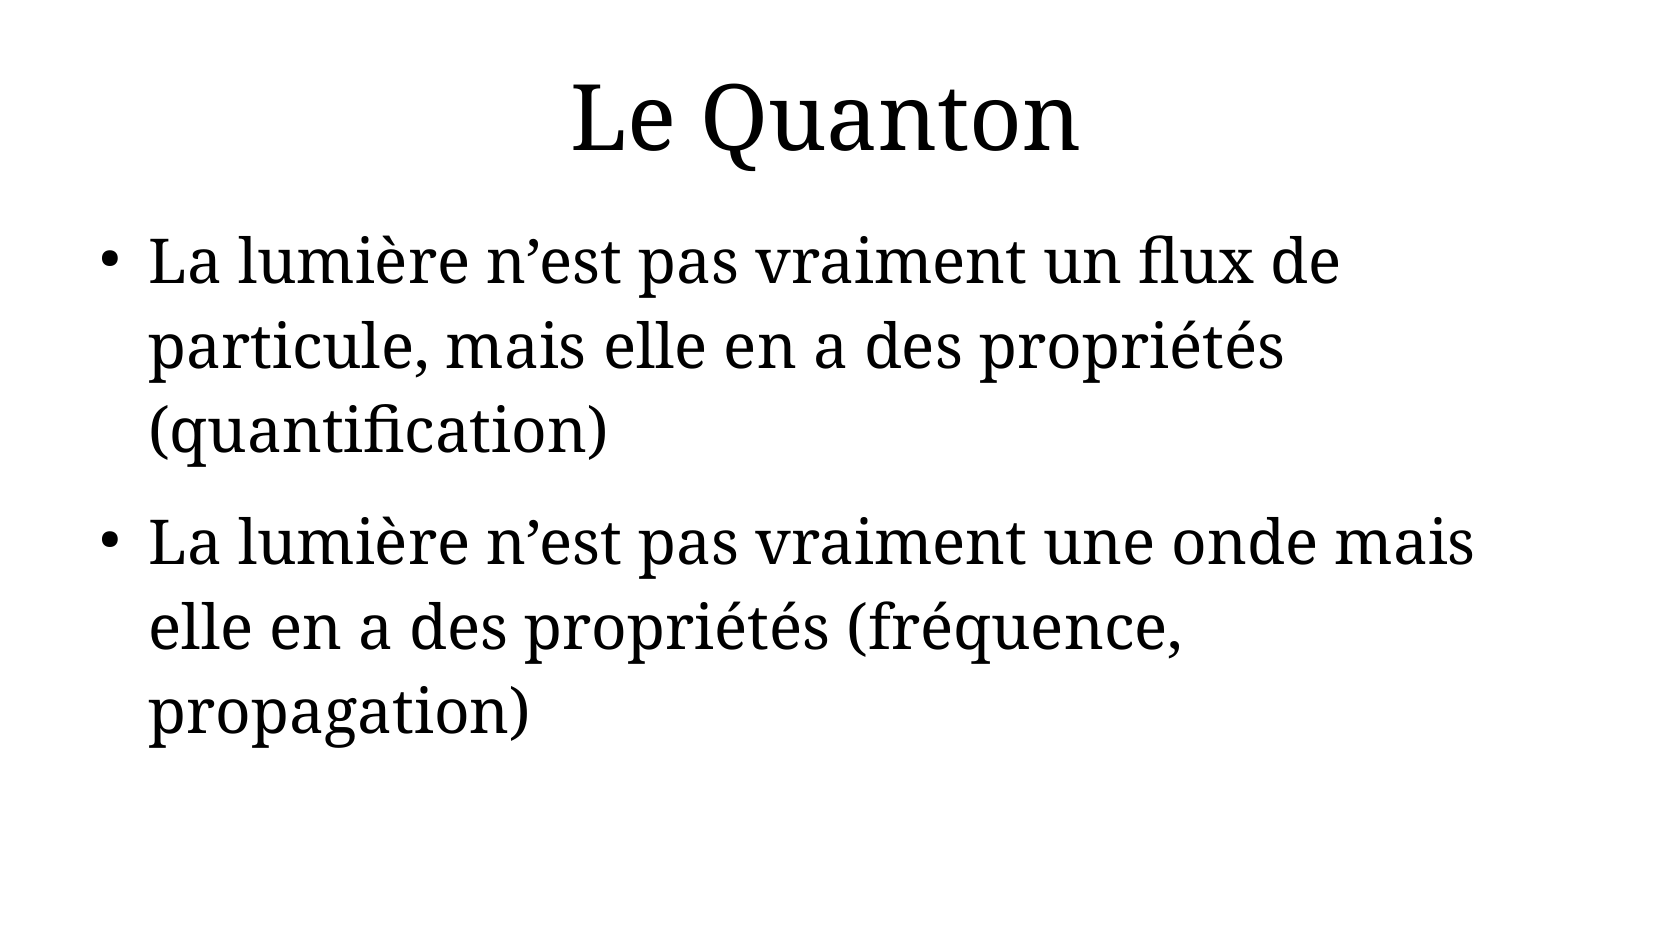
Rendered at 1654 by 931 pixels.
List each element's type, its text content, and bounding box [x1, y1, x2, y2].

list La lumière n’est pas vraiment un flux de particule, mais elle en a des propriétés (quantification) La lumière n’est pas vraiment une onde mais elle en a des propriétés (fréquence, propagation) [82, 217, 1571, 758]
title Le Quanton [82, 37, 1571, 193]
